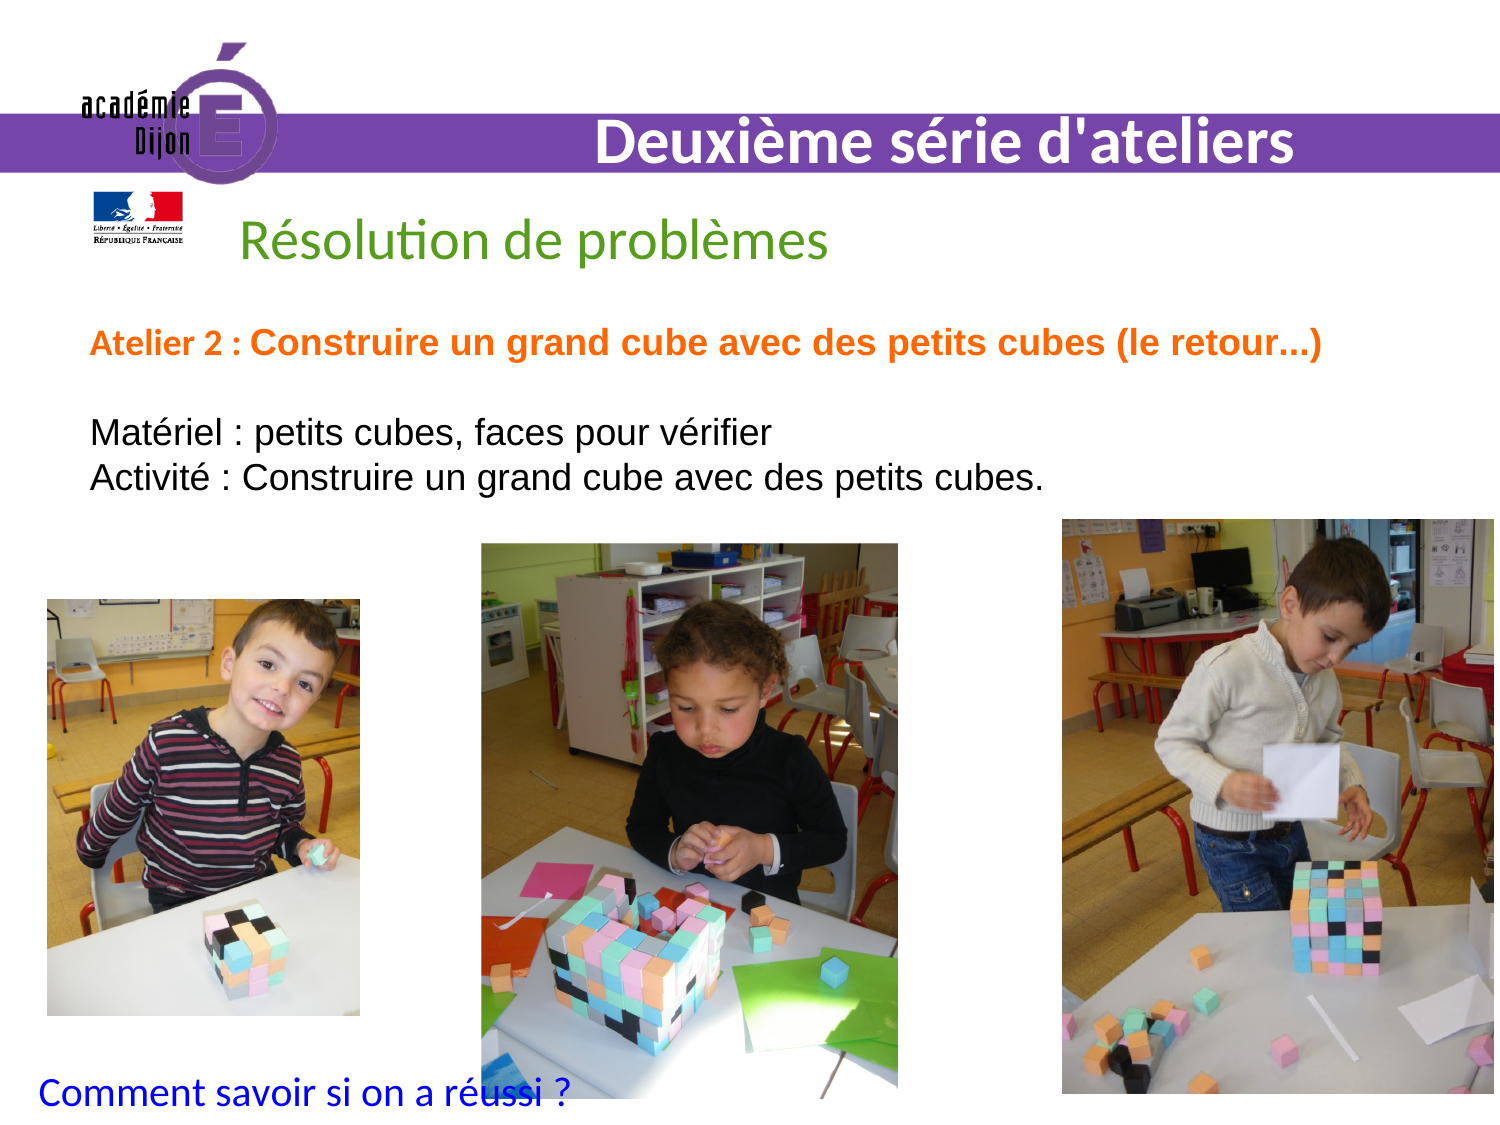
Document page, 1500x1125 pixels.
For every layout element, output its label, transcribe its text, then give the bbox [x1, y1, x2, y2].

picture [82, 42, 277, 244]
picture [47, 599, 360, 1016]
picture [1062, 519, 1494, 1094]
text_box Comment savoir si on a réussi ? [23, 1056, 1406, 1122]
text_box Atelier 2 : Construire un grand cube avec des petits cubes (le retour...) Matériel : petits cubes, faces pour vérifier Activité : Construire un grand cube avec des petits cubes. [74, 310, 1441, 701]
text_box Deuxième série d'ateliers [277, 35, 1312, 193]
text_box Résolution de problèmes [224, 193, 1323, 310]
picture [481, 543, 898, 1056]
